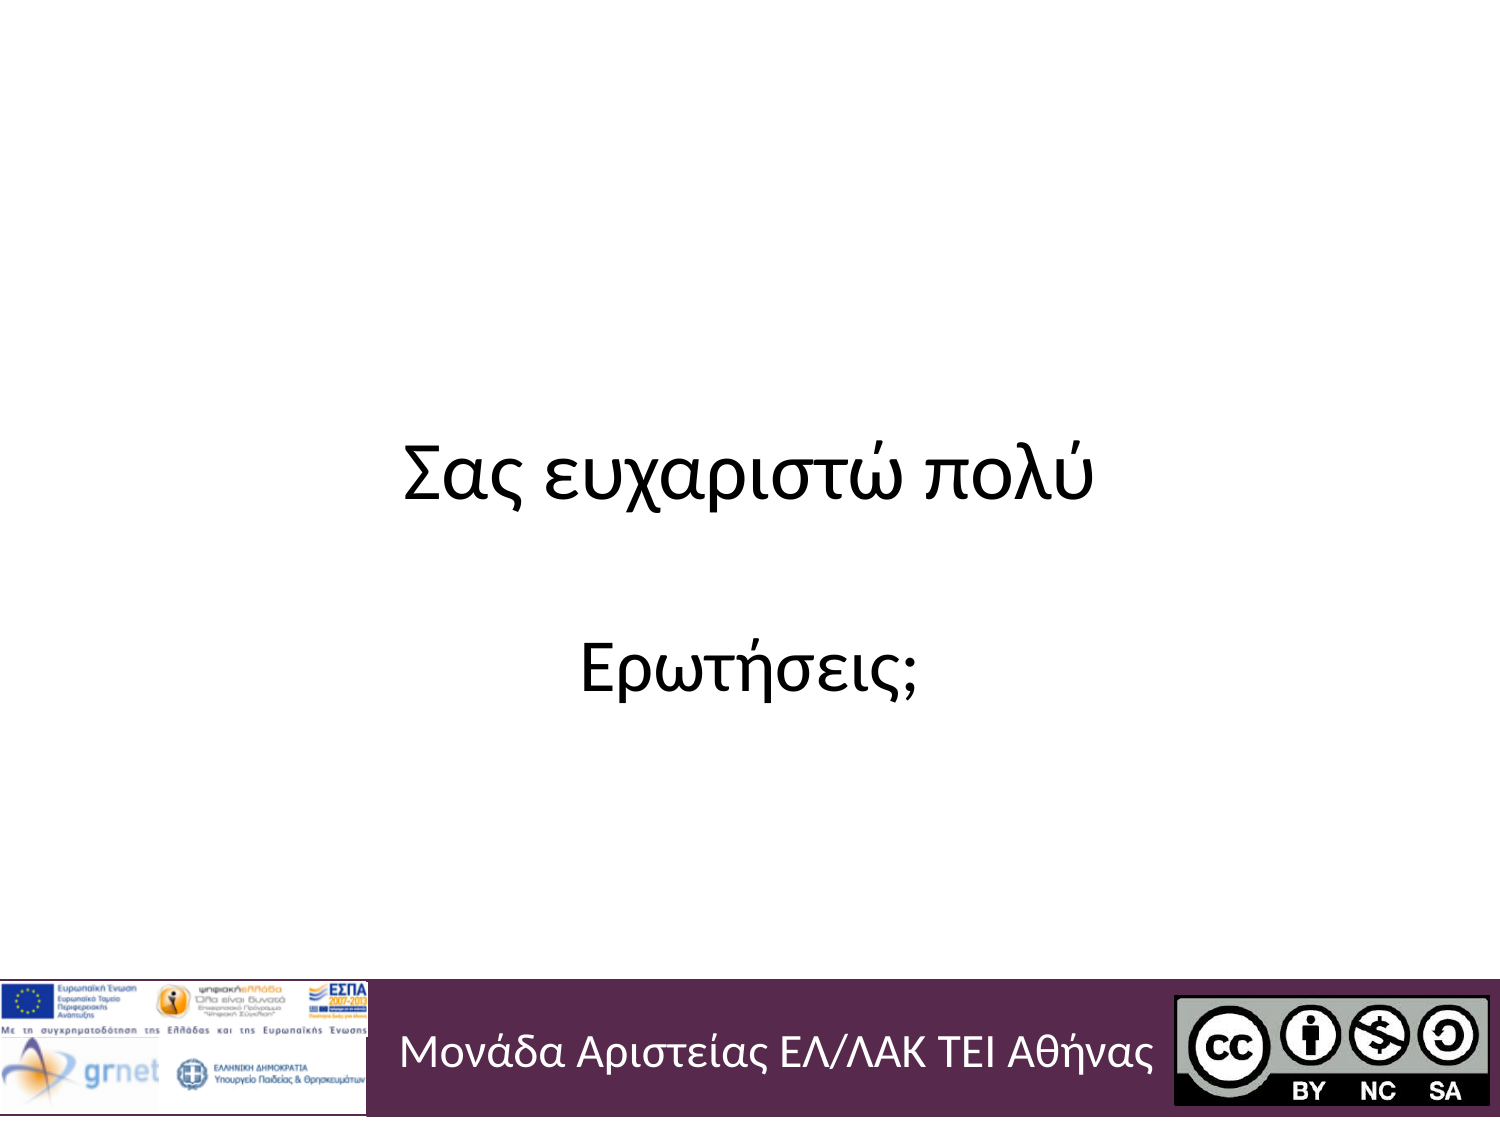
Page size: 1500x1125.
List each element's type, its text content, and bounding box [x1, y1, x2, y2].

picture [175, 1057, 366, 1092]
title Σας ευχαριστώ πολύ Ερωτήσεις; [218, 408, 1282, 709]
text_box Μονάδα Αριστείας ΕΛ/ΛΑΚ ΤΕΙ Αθήνας [383, 992, 1488, 1105]
picture [1174, 995, 1490, 1106]
picture [0, 982, 368, 1113]
